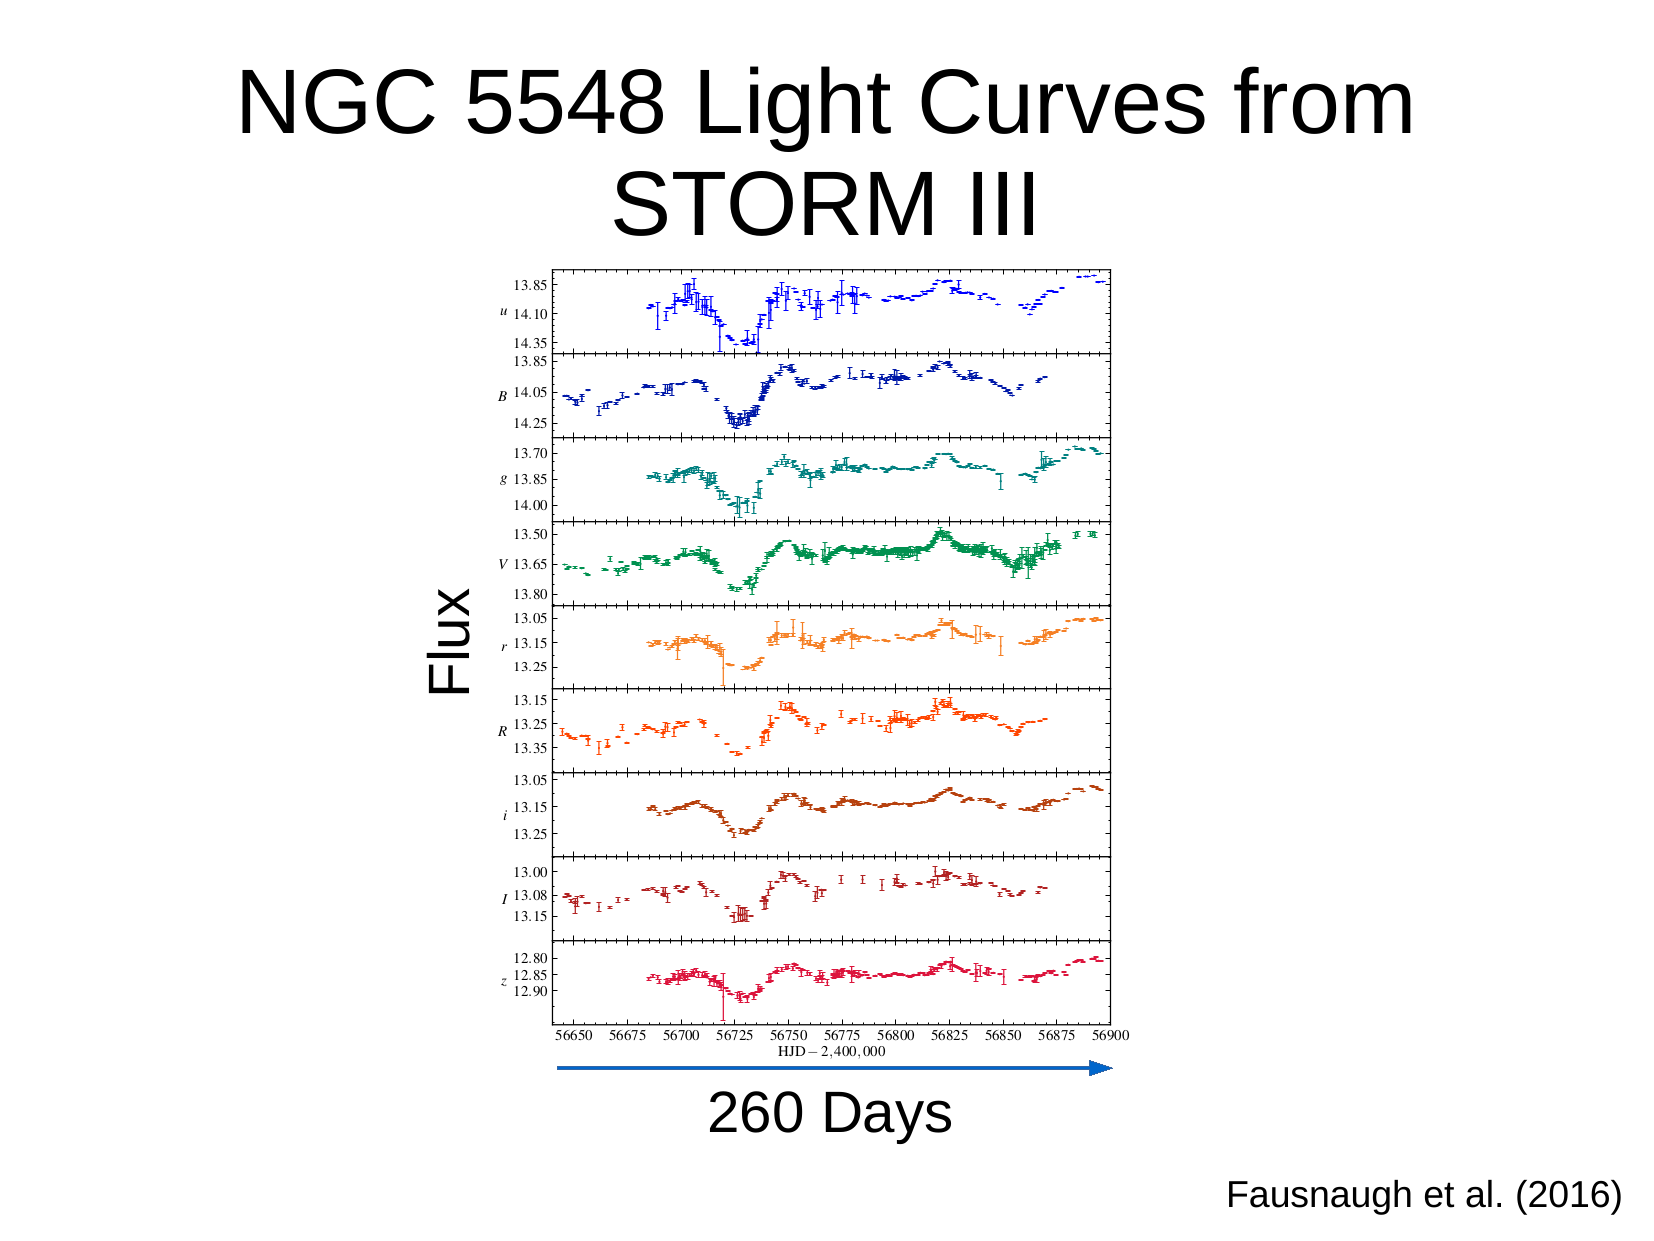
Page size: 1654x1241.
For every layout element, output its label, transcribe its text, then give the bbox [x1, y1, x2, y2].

text_box [557, 1060, 1113, 1076]
text_box 260 Days [692, 1072, 970, 1153]
text_box Flux [409, 441, 487, 713]
text_box Fausnaugh et al. (2016) [1211, 1166, 1639, 1224]
title NGC 5548 Light Curves from STORM III [82, 49, 1571, 257]
picture [487, 251, 1135, 1089]
